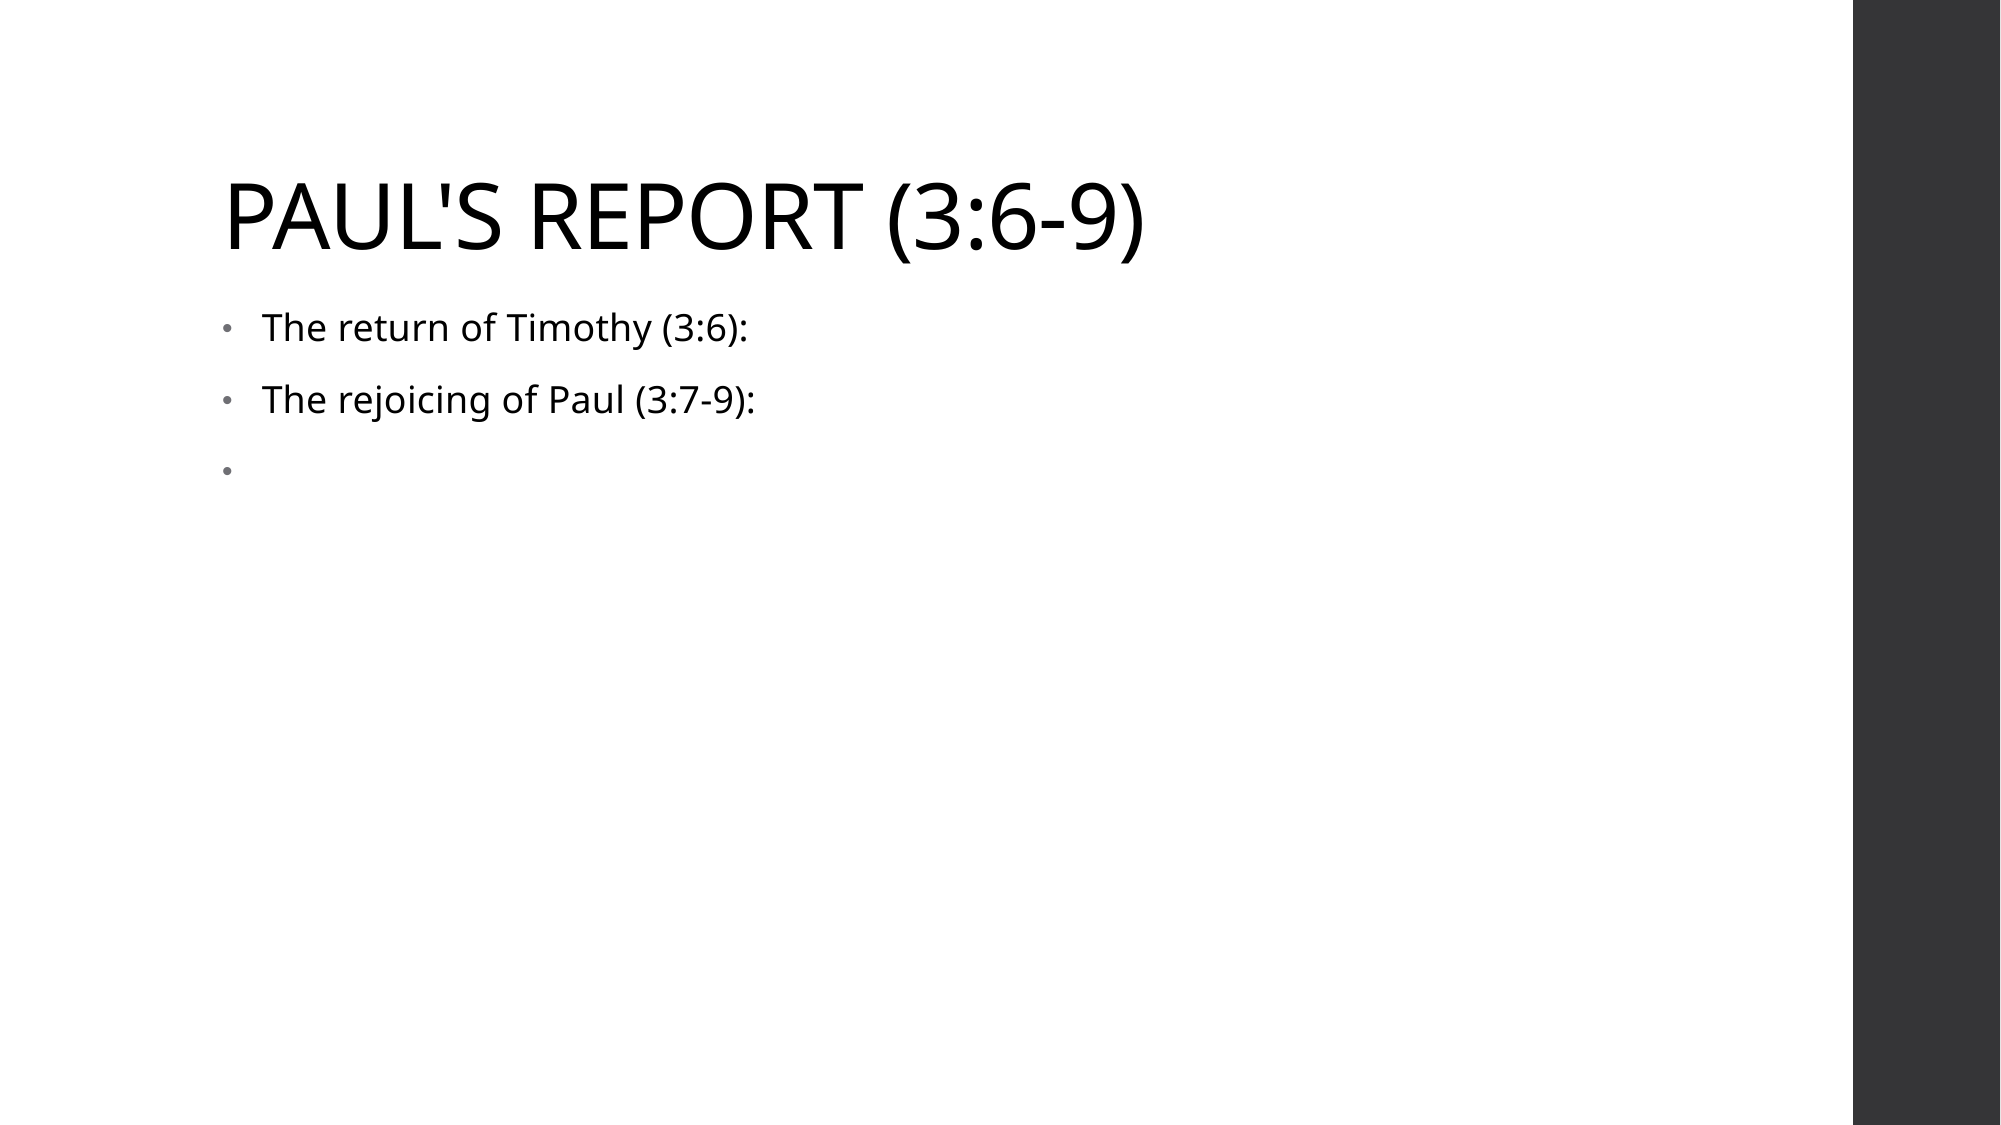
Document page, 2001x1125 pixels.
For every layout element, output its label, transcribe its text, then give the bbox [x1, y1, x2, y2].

list The return of Timothy (3:6): The rejoicing of Paul (3:7-9): [206, 299, 1617, 1014]
title PAUL'S REPORT (3:6-9) [206, 60, 1797, 278]
